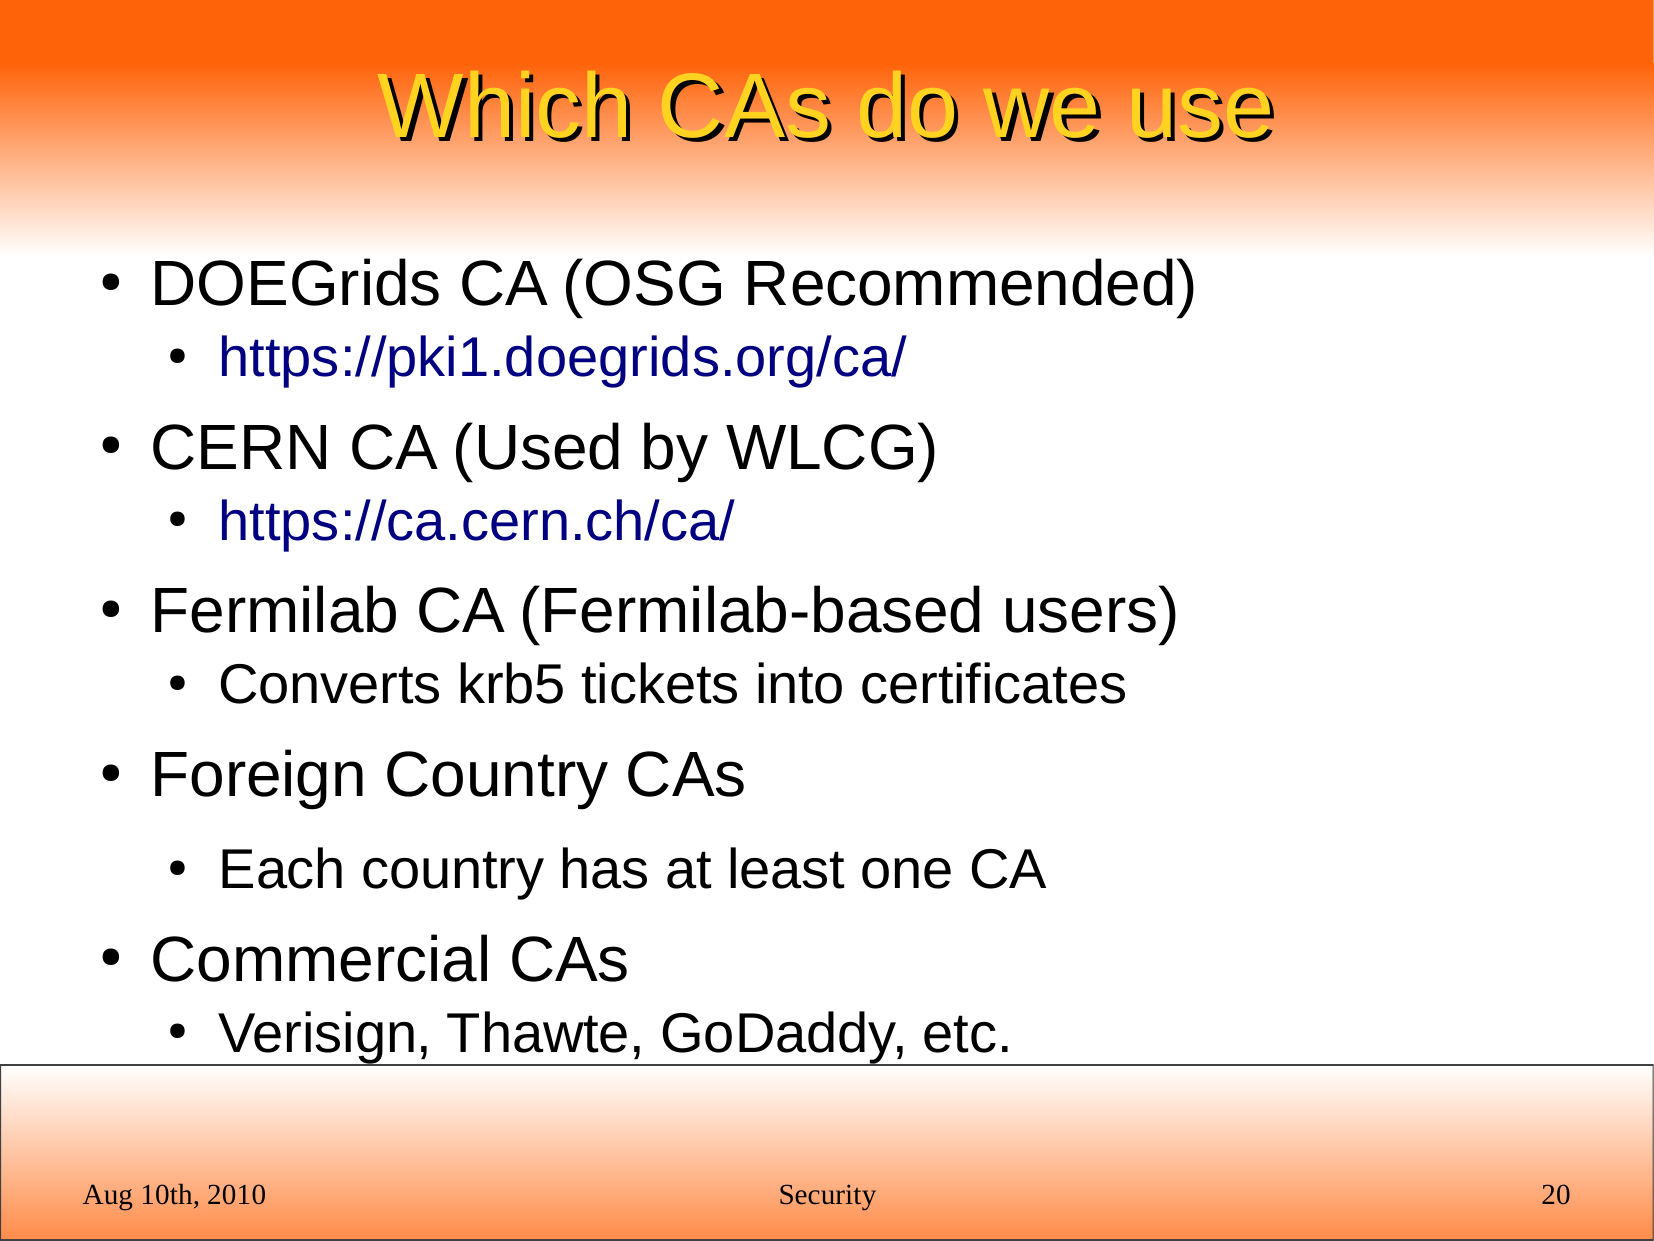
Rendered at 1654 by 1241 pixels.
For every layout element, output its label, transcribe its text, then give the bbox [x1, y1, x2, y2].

list DOEGrids CA (OSG Recommended) https://pki1.doegrids.org/ca/ CERN CA (Used by WLCG) https://ca.cern.ch/ca/ Fermilab CA (Fermilab-based users) Converts krb5 tickets into certificates Foreign Country CAs Each country has at least one CA Commercial CAs Verisign, Thawte, GoDaddy, etc. [82, 247, 1571, 1067]
title Which CAs do we use [82, 2, 1571, 210]
